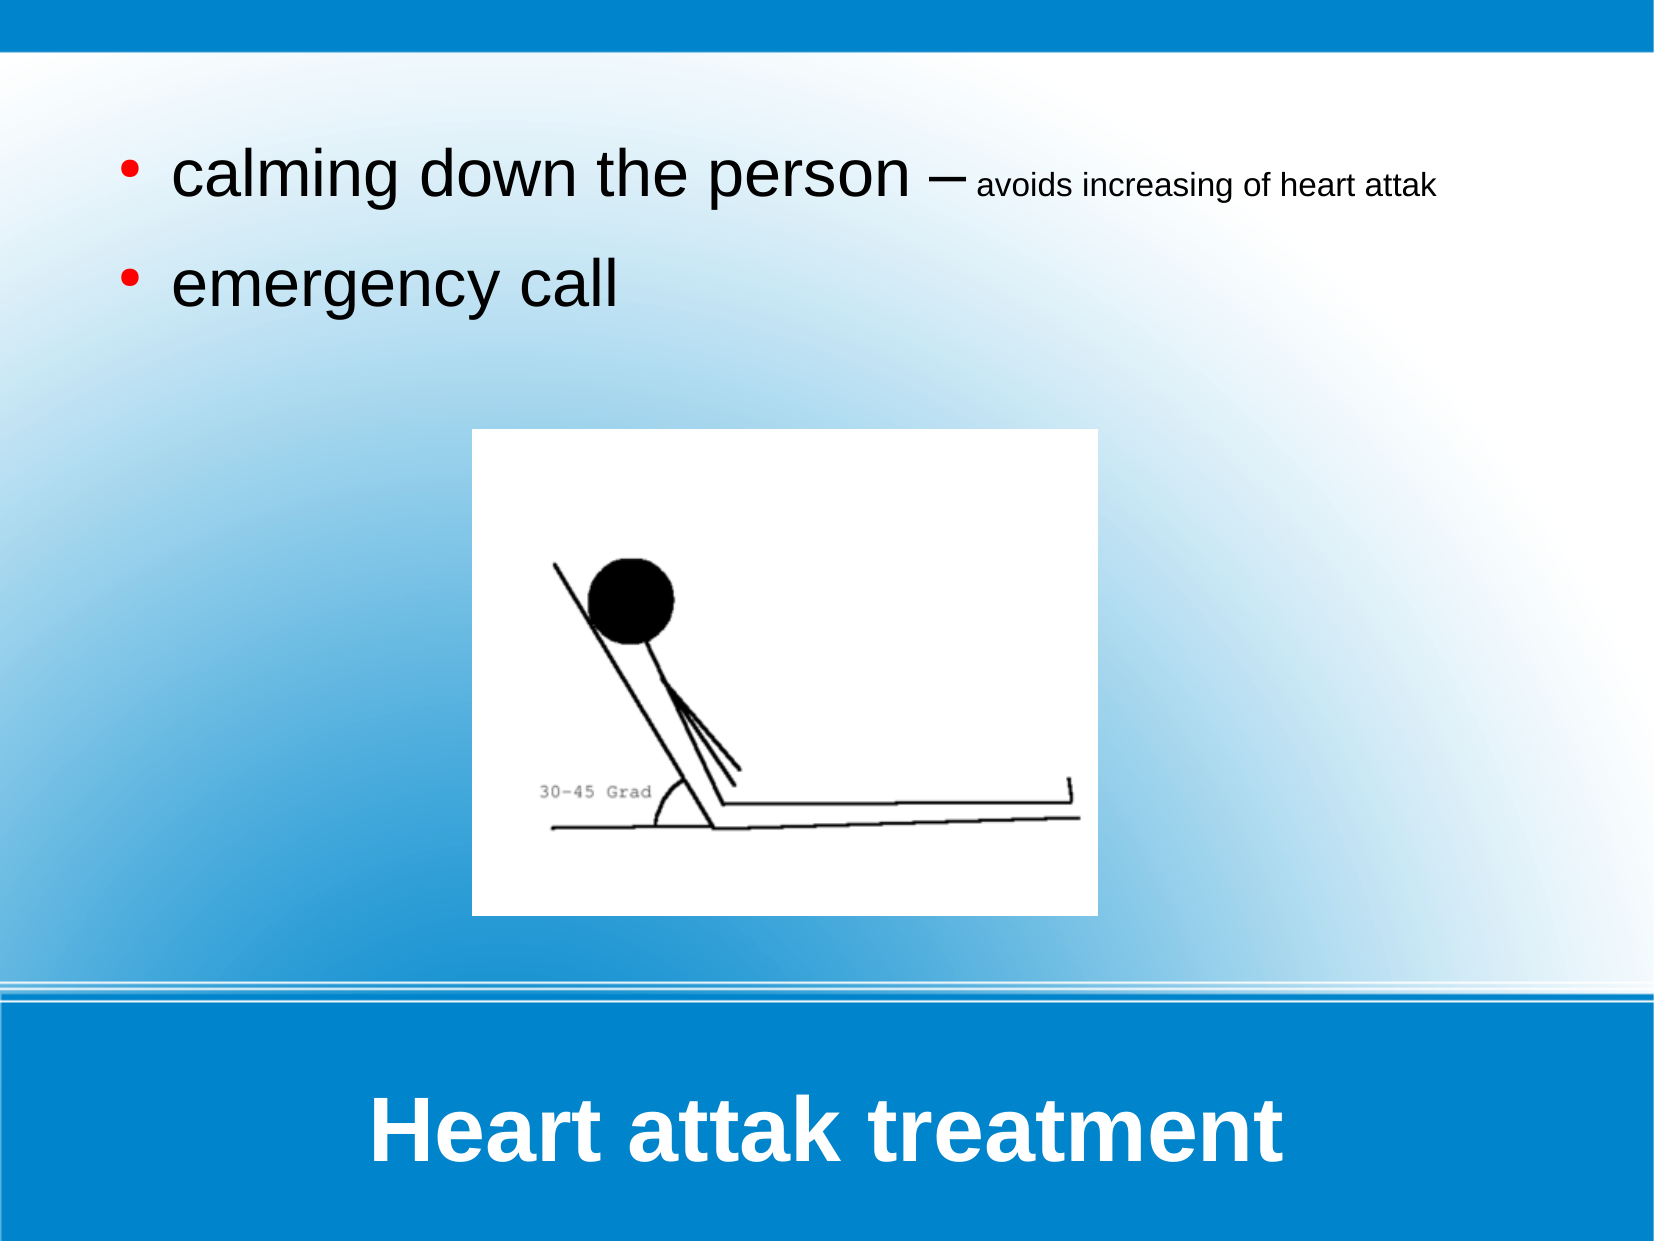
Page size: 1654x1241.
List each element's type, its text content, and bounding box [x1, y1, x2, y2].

title Heart attak treatment [82, 1021, 1571, 1229]
list calming down the person – avoids increasing of heart attak emergency call [82, 129, 1571, 810]
picture [472, 429, 1098, 916]
